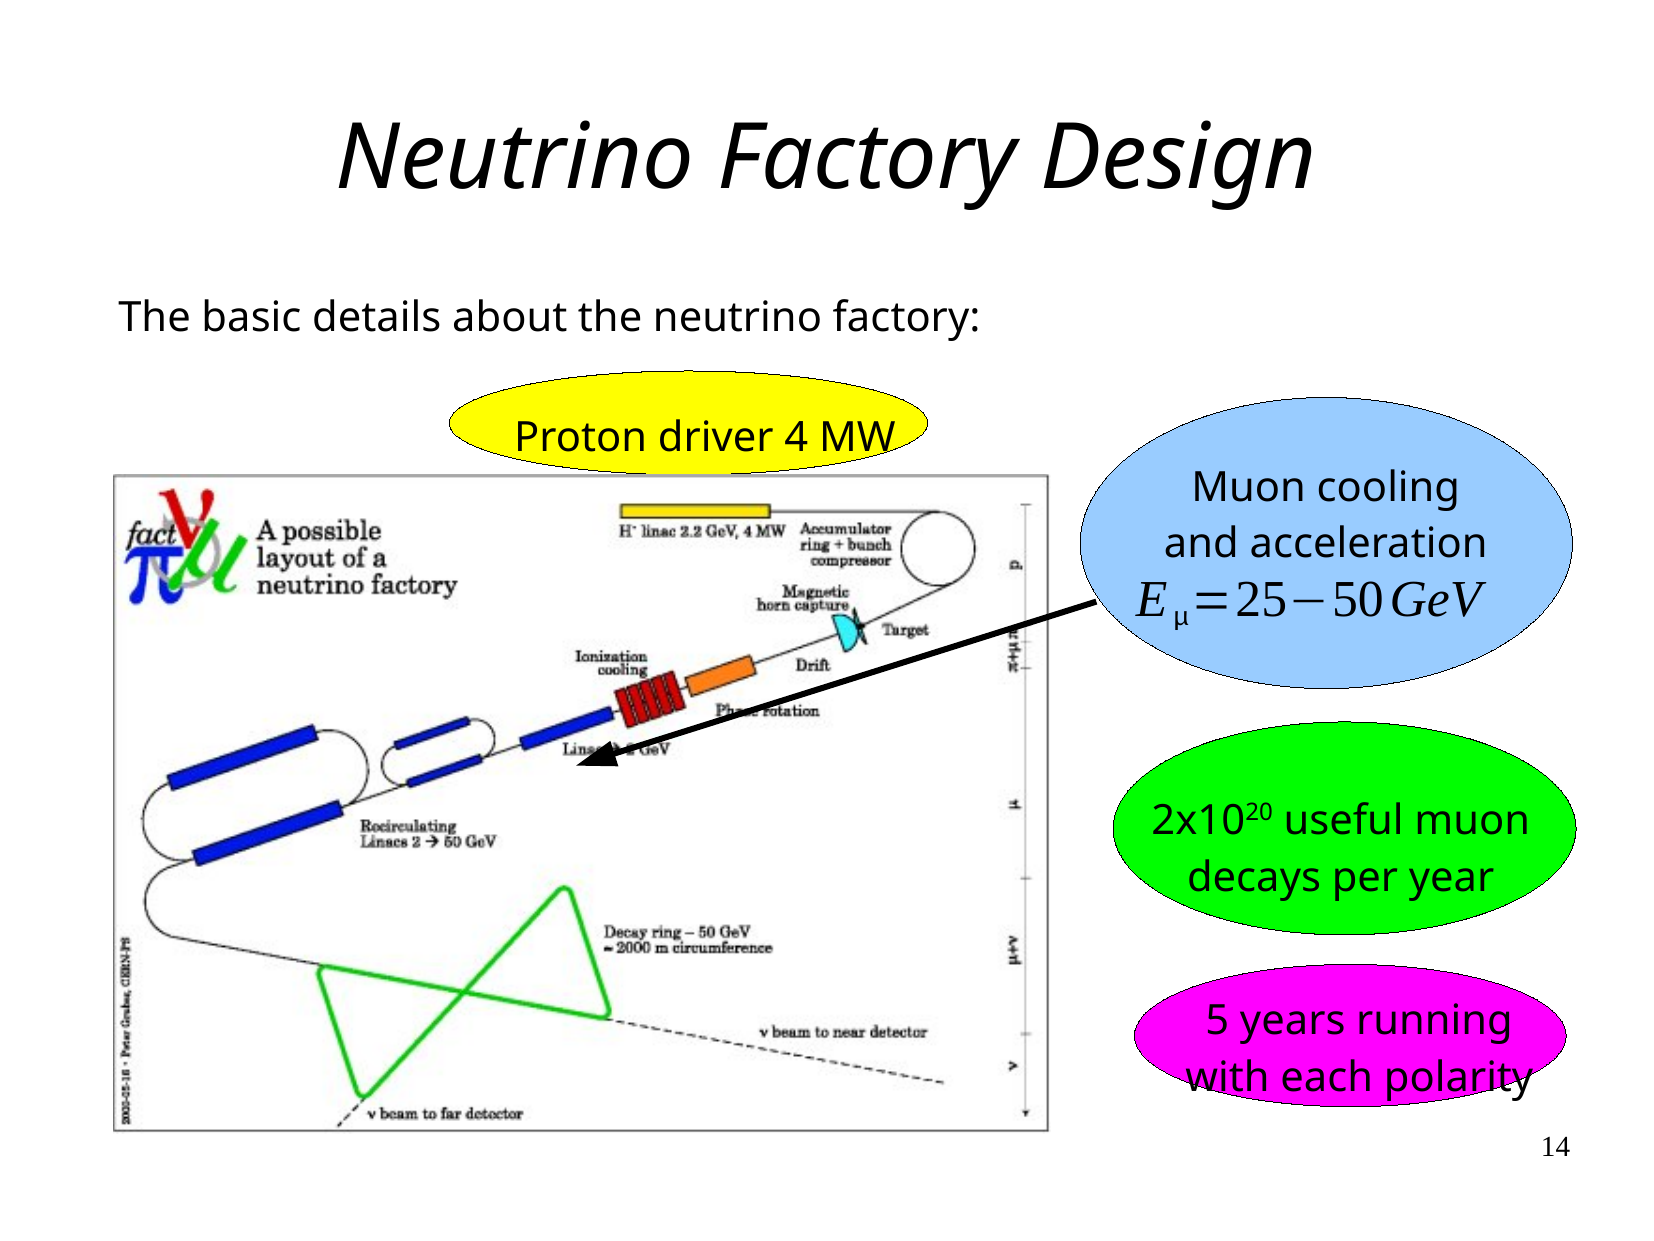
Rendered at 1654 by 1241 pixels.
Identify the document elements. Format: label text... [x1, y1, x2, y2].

text_box [1561, 1020, 1567, 1052]
picture [113, 474, 1051, 1134]
text_box [449, 370, 901, 455]
text_box [1080, 449, 1573, 689]
text_box The basic details about the neutrino factory: [103, 279, 1147, 345]
text_box [1171, 899, 1518, 935]
text_box [1134, 1003, 1158, 1068]
text_box [1208, 964, 1493, 982]
text_box [1136, 721, 1553, 782]
text_box Muon cooling and acceleration [1137, 448, 1515, 564]
text_box [548, 465, 829, 474]
text_box Proton driver 4 MW [499, 399, 964, 465]
text_box 5 years running with each polarity [1158, 982, 1561, 1098]
text_box [1557, 786, 1577, 871]
text_box [1113, 794, 1125, 863]
text_box 2x1020 useful muon decays per year [1125, 782, 1557, 899]
text_box [1246, 1098, 1454, 1107]
chart [1127, 567, 1489, 633]
title Neutrino Factory Design [82, 56, 1571, 250]
text_box [1139, 397, 1513, 448]
